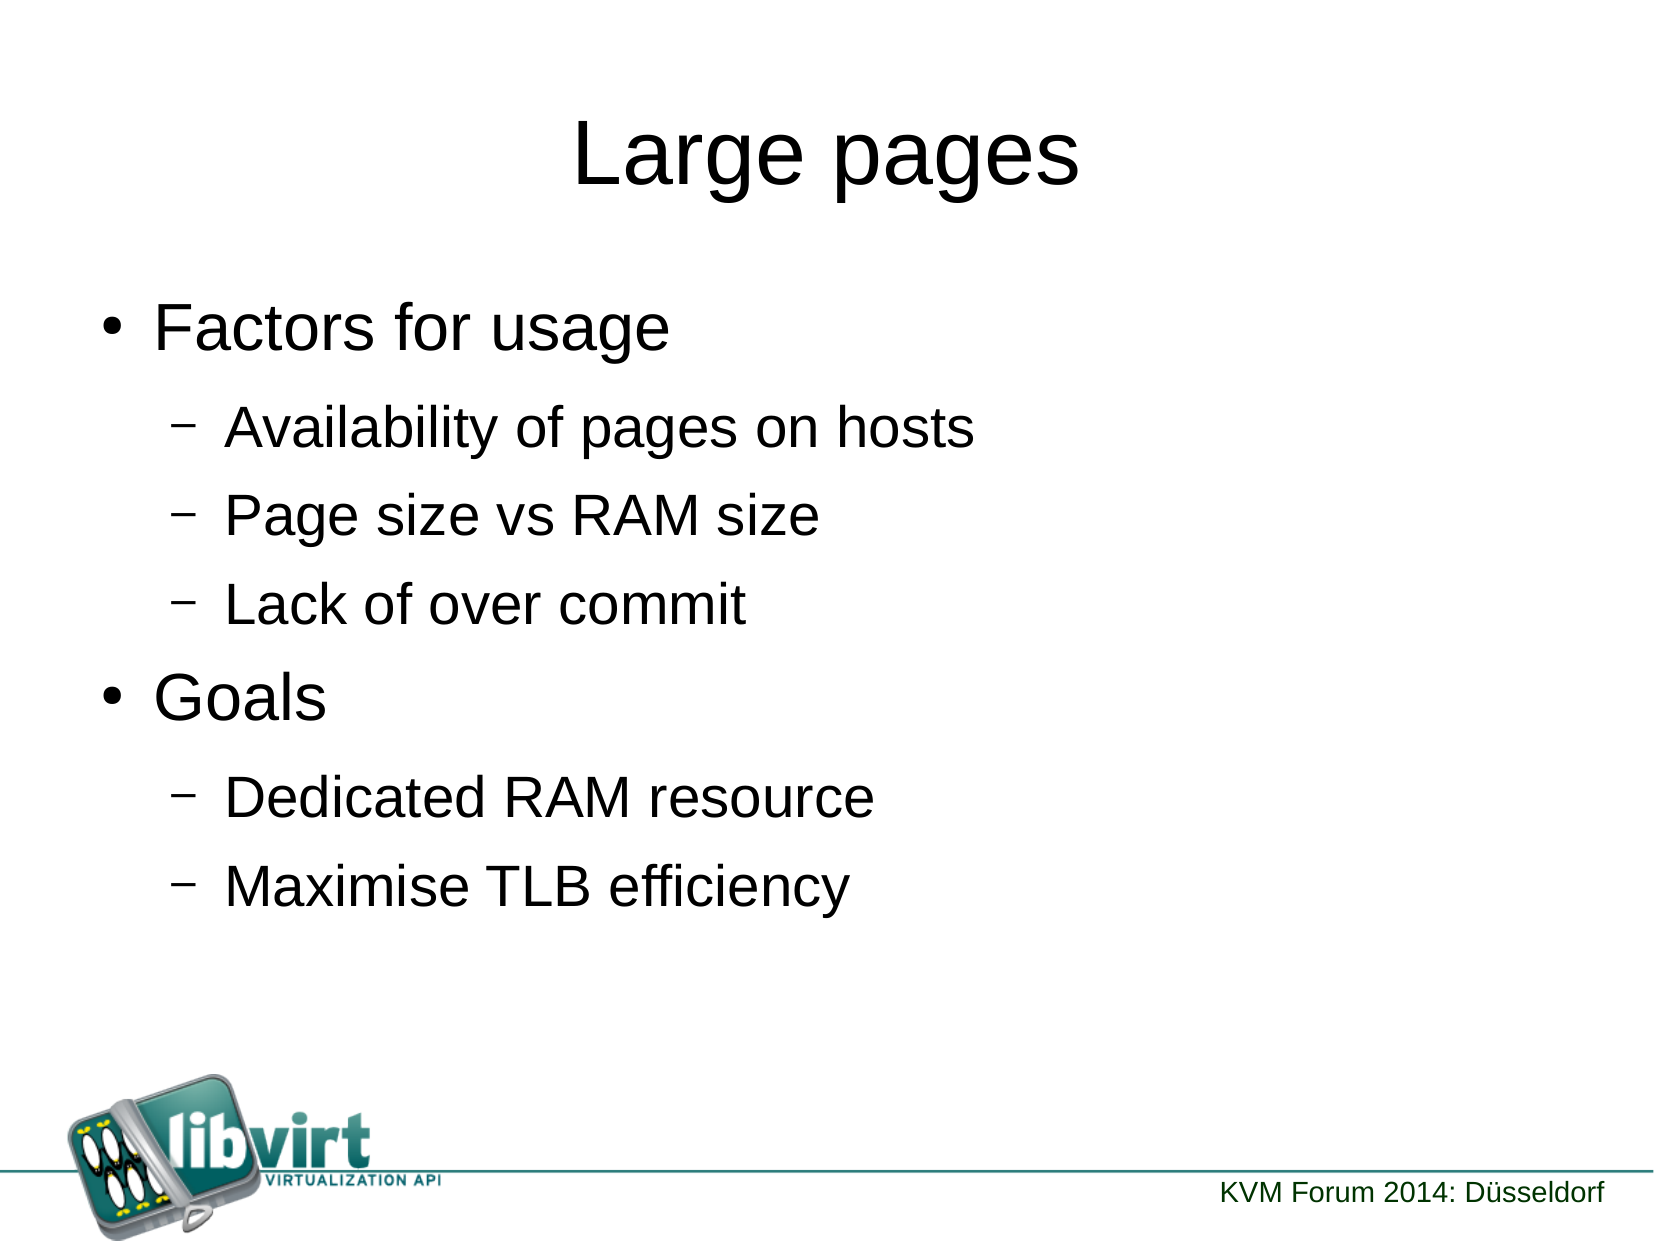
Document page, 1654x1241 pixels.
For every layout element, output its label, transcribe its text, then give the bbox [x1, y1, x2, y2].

list Factors for usage Availability of pages on hosts Page size vs RAM size Lack of over commit Goals Dedicated RAM resource Maximise TLB efficiency [82, 290, 1571, 1010]
picture [0, 1074, 1654, 1241]
title Large pages [82, 49, 1571, 257]
